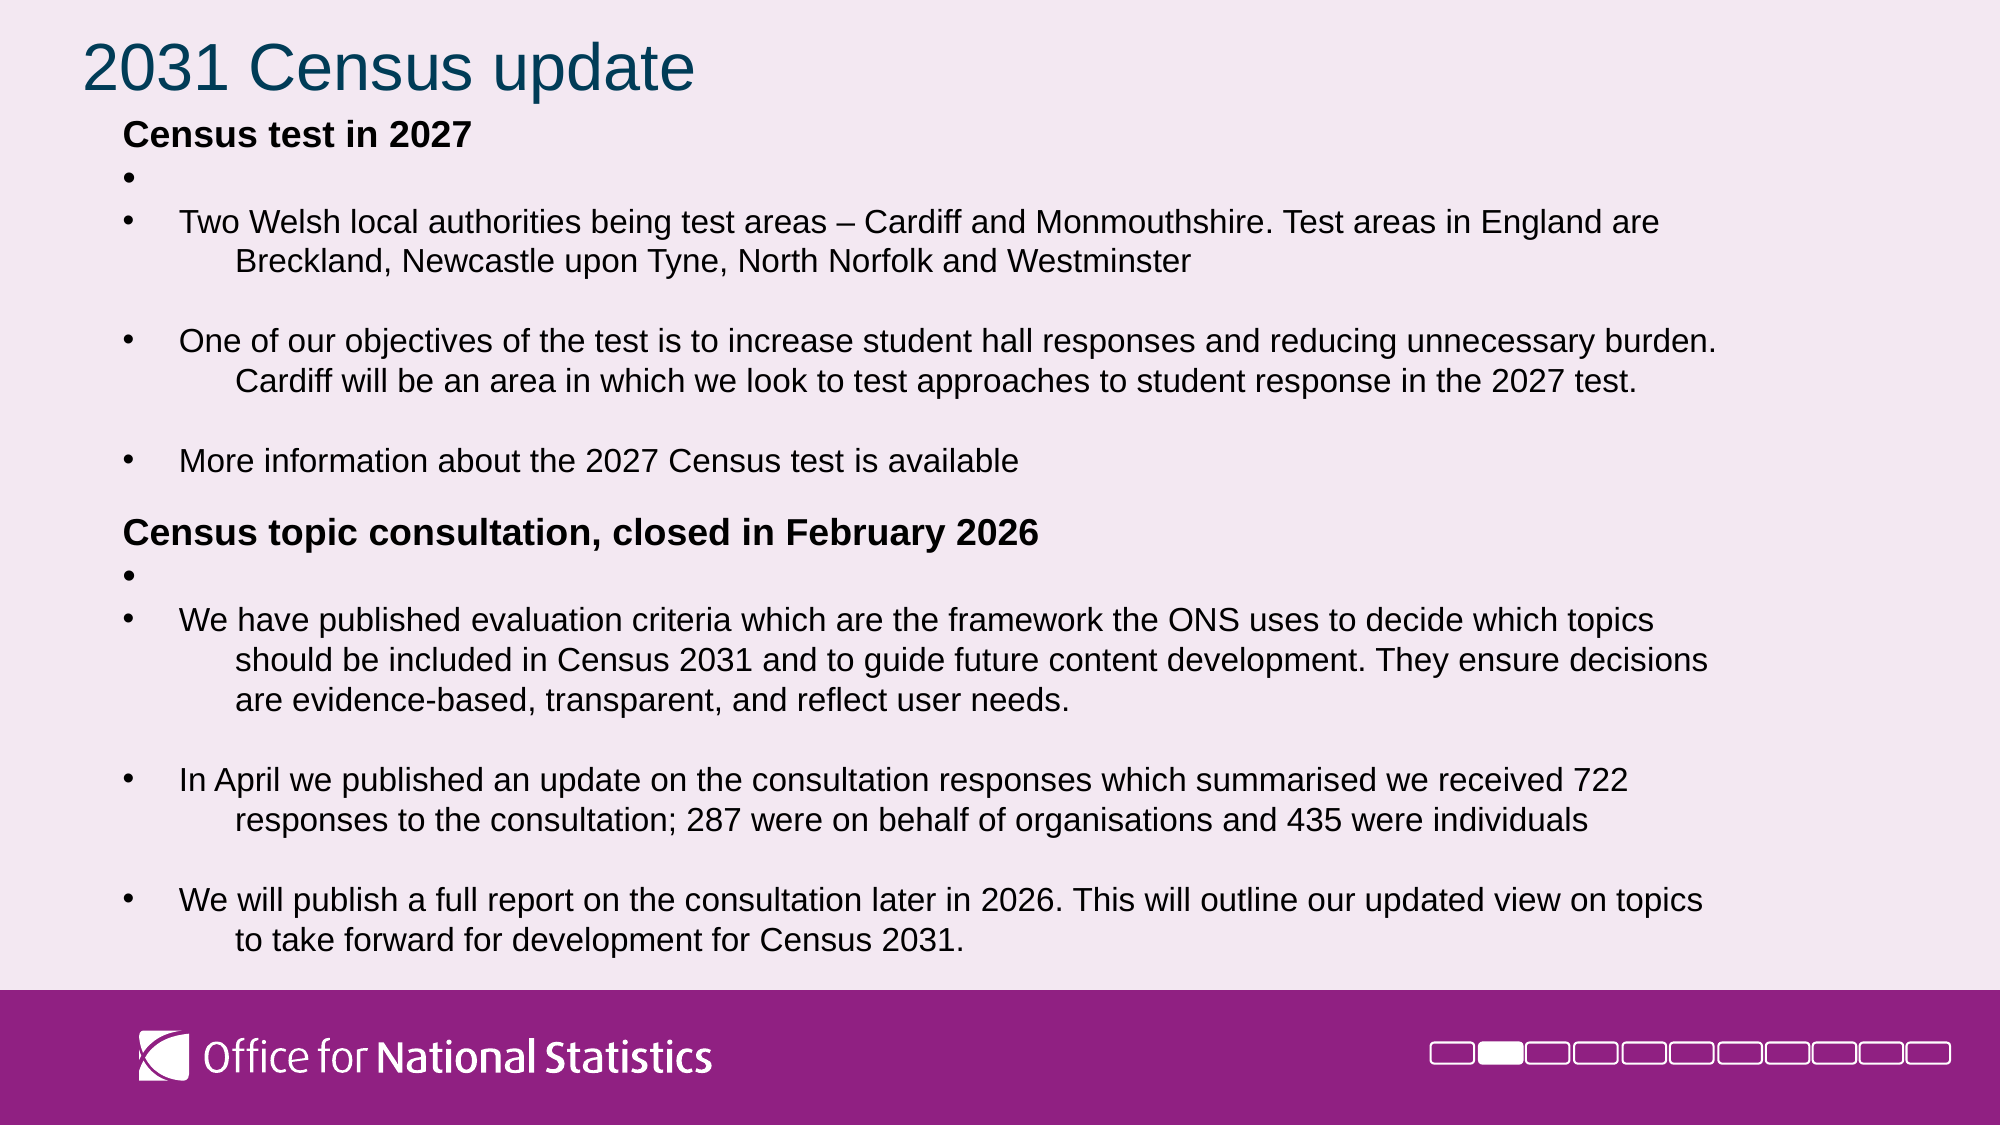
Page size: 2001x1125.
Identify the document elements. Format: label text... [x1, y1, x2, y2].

text_box Census test in 2027 Two Welsh local authorities being test areas – Cardiff and Monmouthshire. Test areas in England are Breckland, Newcastle upon Tyne, North Norfolk and Westminster One of our objectives of the test is to increase student hall responses and reducing unnecessary burden. Cardiff will be an area in which we look to test approaches to student response in the 2027 test. More information about the 2027 Census test is available [107, 107, 1751, 491]
text_box Census topic consultation, closed in February 2026 We have published evaluation criteria which are the framework the ONS uses to decide which topics should be included in Census 2031 and to guide future content development. They ensure decisions are evidence‑based, transparent, and reflect user needs. In April we published an update on the consultation responses which summarised we received 722 responses to the consultation; 287 were on behalf of organisations and 435 were individuals We will publish a full report on the consultation later in 2026. This will outline our updated view on topics to take forward for development for Census 2031. [107, 500, 1751, 971]
text_box [1478, 1042, 1523, 1064]
text_box 2031 Census update [82, 29, 1931, 107]
